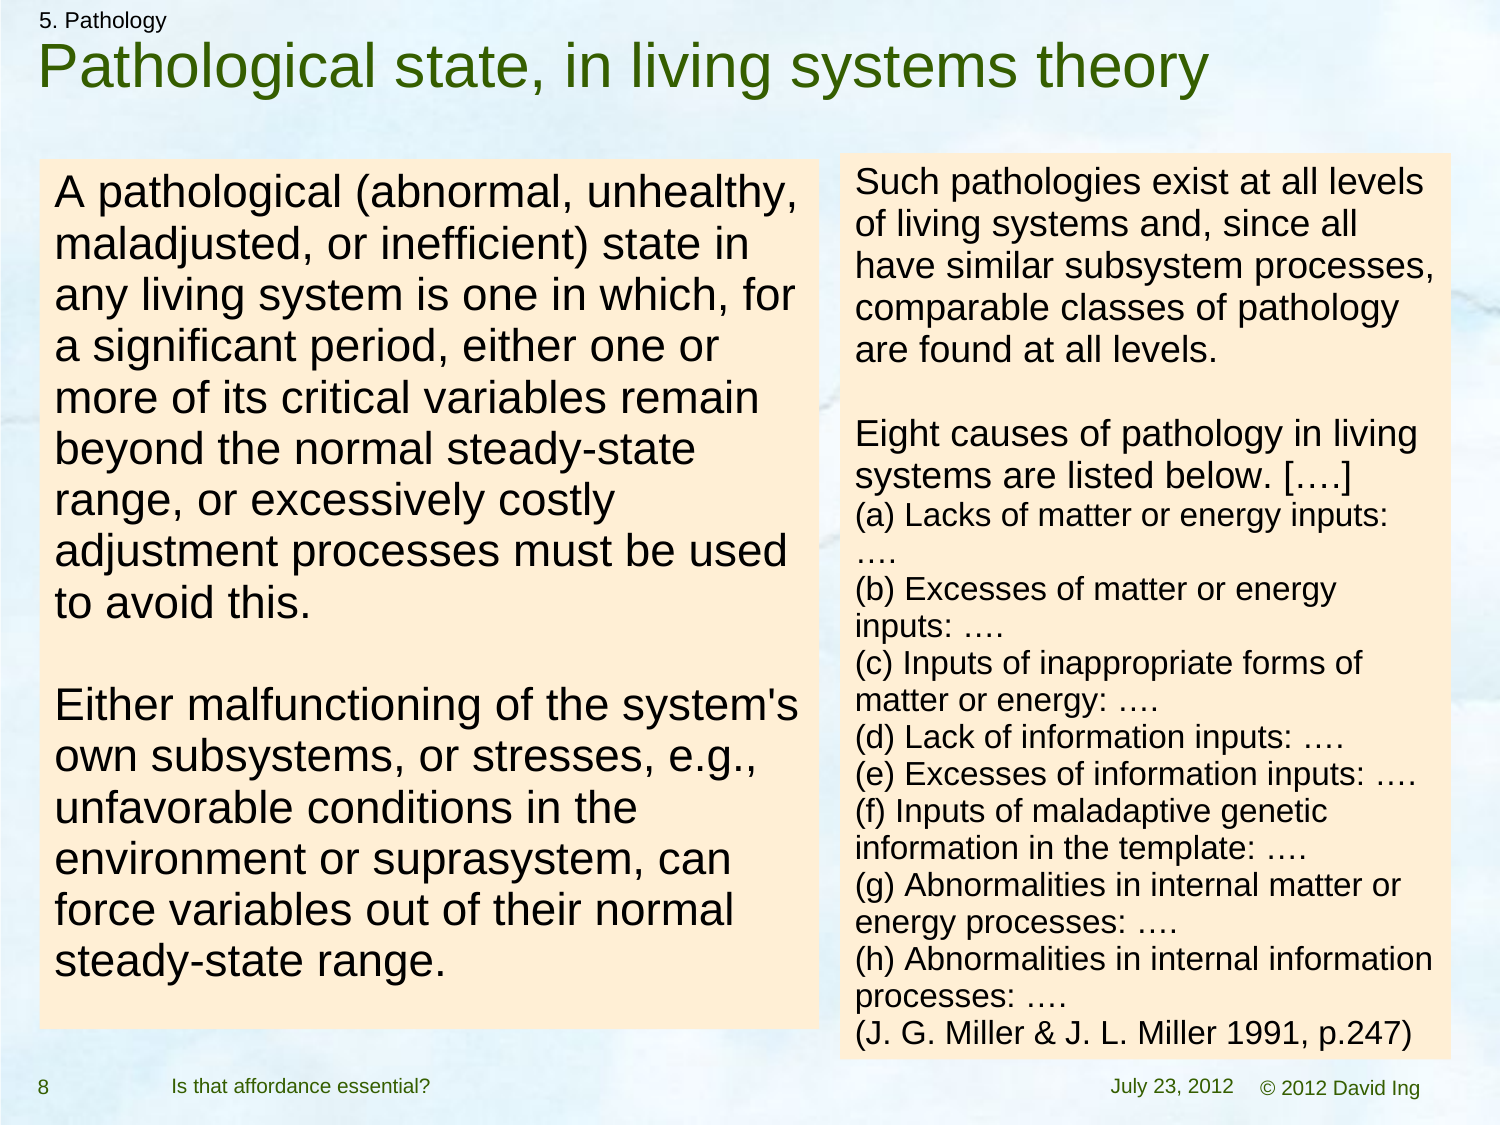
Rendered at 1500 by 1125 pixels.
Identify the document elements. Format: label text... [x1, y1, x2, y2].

picture [0, 0, 1500, 1125]
text_box Such pathologies exist at all levels of living systems and, since all have similar subsystem processes, comparable classes of pathology are found at all levels. Eight causes of pathology in living systems are listed below. [….] (a) Lacks of matter or energy inputs: …. (b) Excesses of matter or energy inputs: …. (c) Inputs of inappropriate forms of matter or energy: …. (d) Lack of information inputs: …. (e) Excesses of information inputs: …. (f) Inputs of maladaptive genetic information in the template: …. (g) Abnormalities in internal matter or energy processes: …. (h) Abnormalities in internal information processes: …. (J. G. Miller & J. L. Miller 1991, p.247) [840, 153, 1451, 1060]
text_box 5. Pathology [24, 0, 1291, 42]
text_box A pathological (abnormal, unhealthy, maladjusted, or inefficient) state in any living system is one in which, for a significant period, either one or more of its critical variables remain beyond the normal steady-state range, or excessively costly adjustment processes must be used to avoid this. Either malfunctioning of the system's own subsystems, or stresses, e.g., unfavorable conditions in the environment or suprasystem, can force variables out of their normal steady-state range. [39, 159, 820, 1030]
title Pathological state, in living systems theory [37, 37, 1463, 180]
